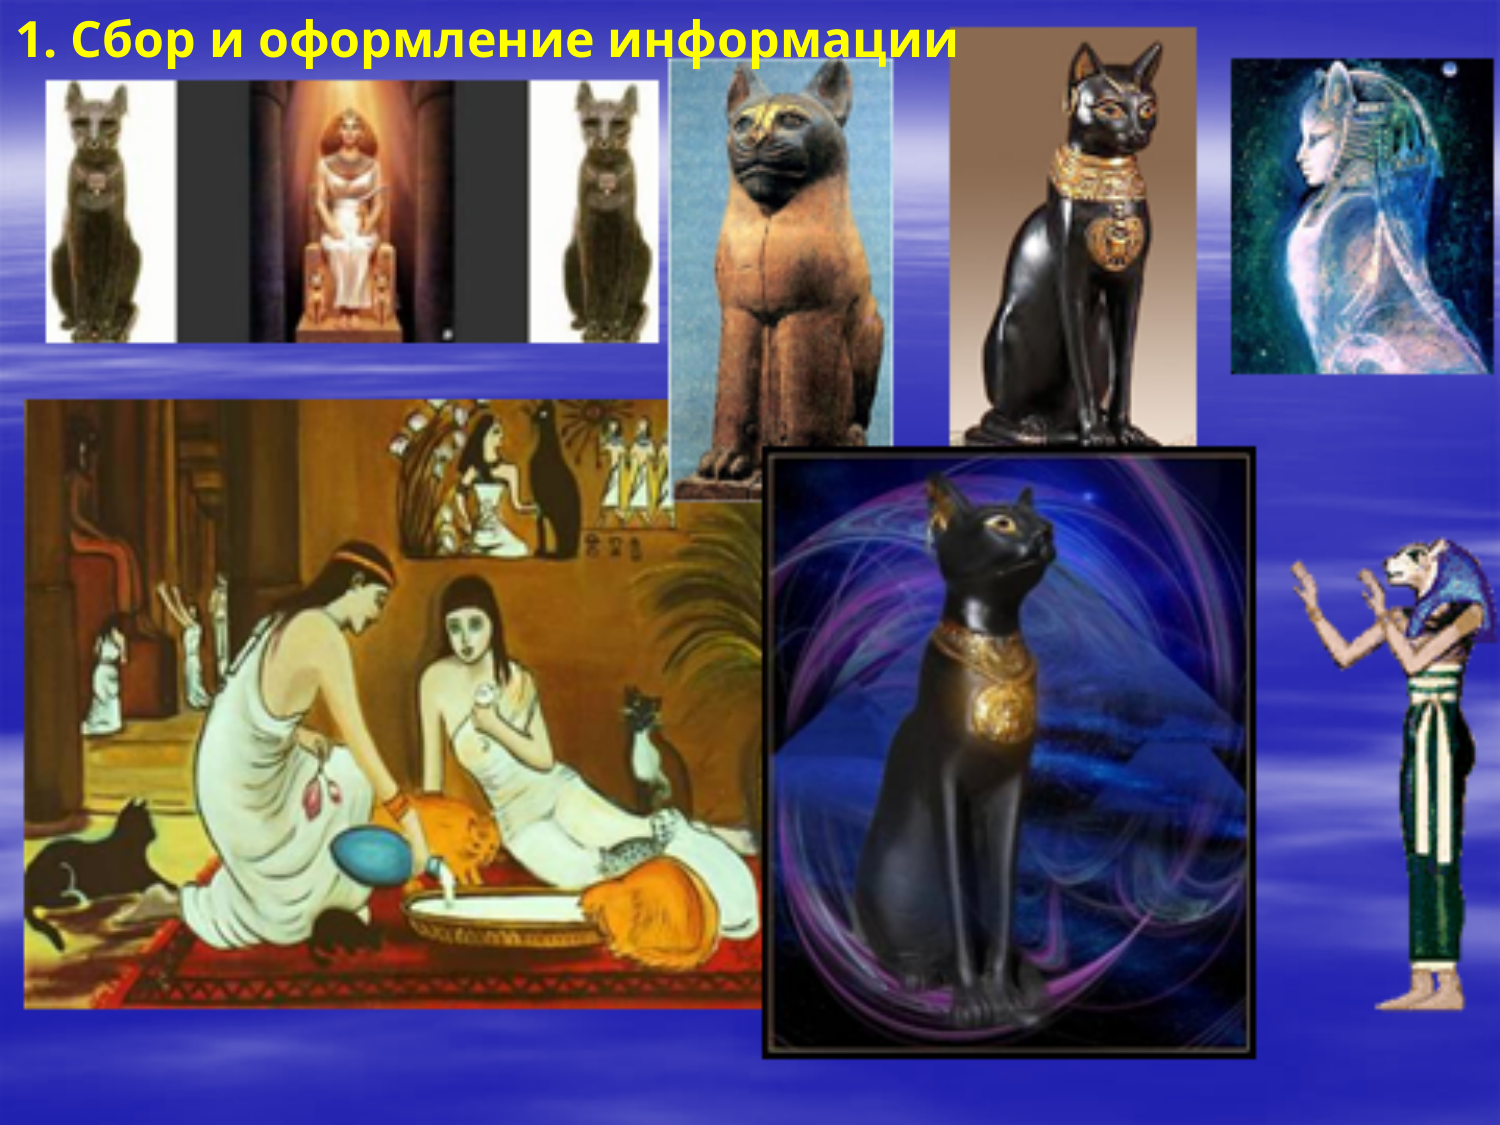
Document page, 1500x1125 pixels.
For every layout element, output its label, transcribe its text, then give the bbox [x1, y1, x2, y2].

text_box 1. Сбор и оформление информации [0, 0, 1063, 76]
picture [0, 0, 1500, 1125]
